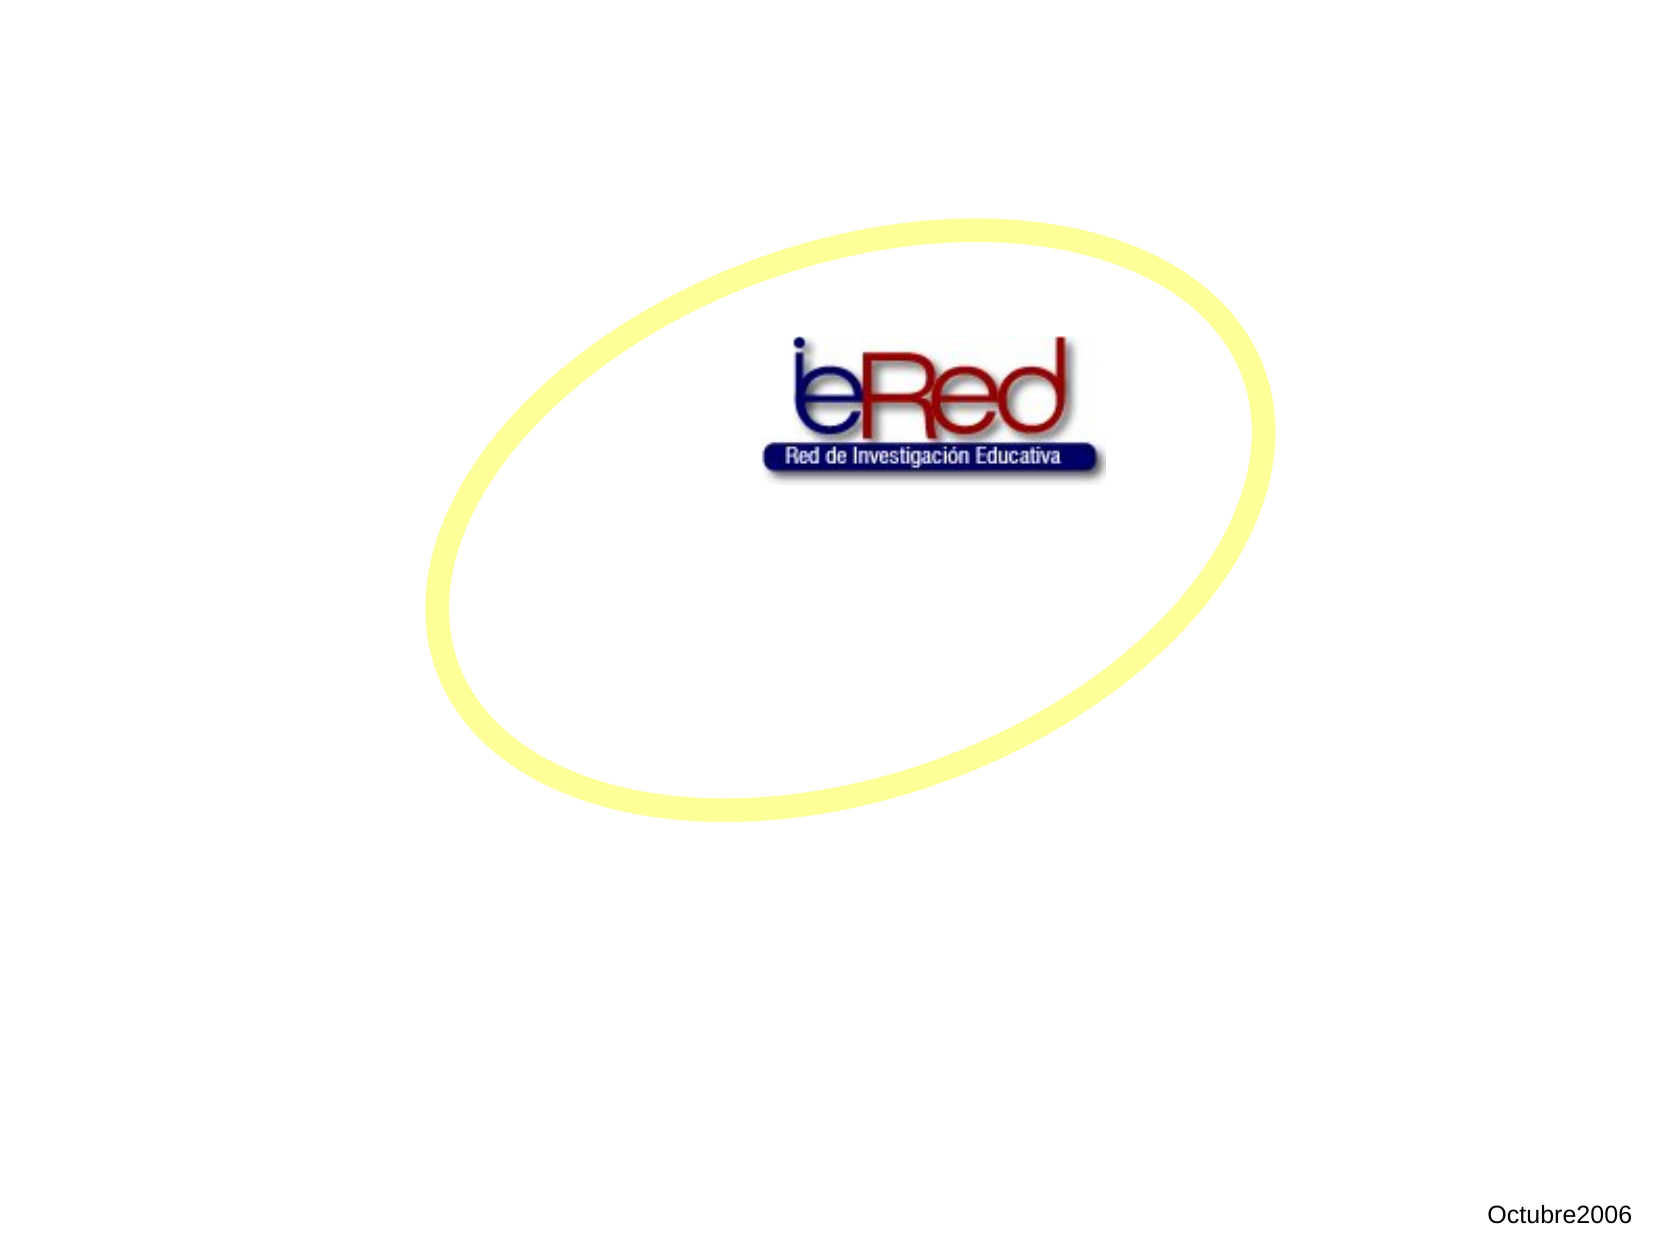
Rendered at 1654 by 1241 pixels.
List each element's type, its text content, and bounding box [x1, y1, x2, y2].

text_box Octubre2006 [1472, 1192, 1648, 1236]
picture [761, 336, 1106, 485]
